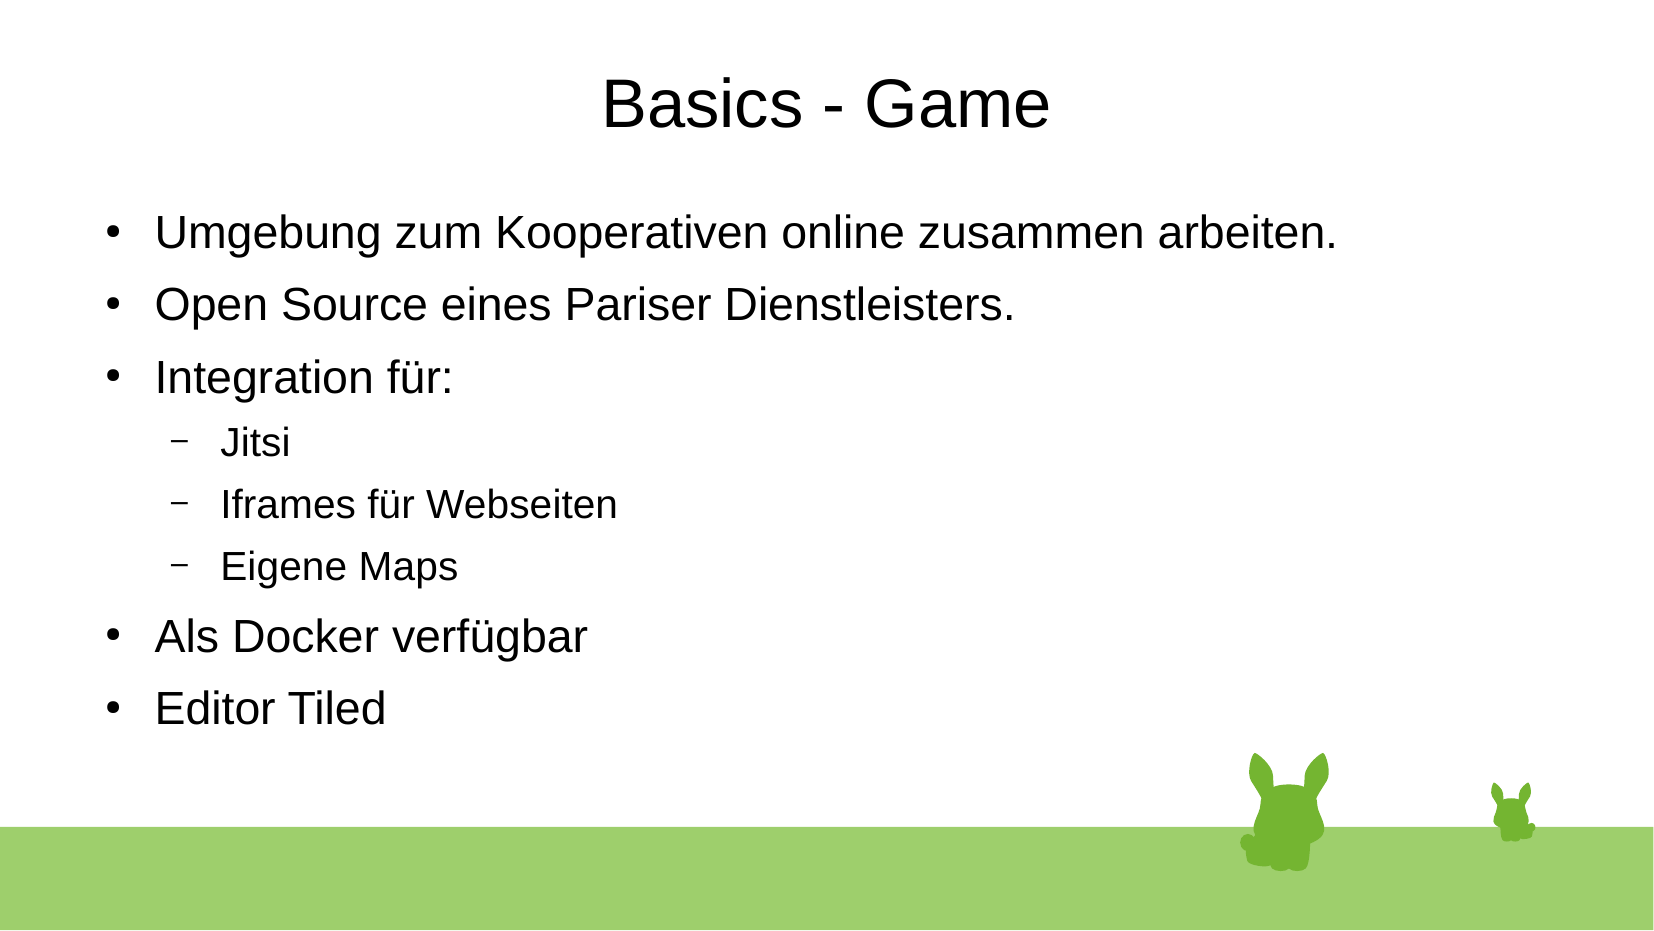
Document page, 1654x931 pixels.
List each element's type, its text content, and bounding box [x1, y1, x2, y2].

list Umgebung zum Kooperativen online zusammen arbeiten. Open Source eines Pariser Dienstleisters. Integration für: Jitsi Iframes für Webseiten Eigene Maps Als Docker verfügbar Editor Tiled [88, 206, 1565, 739]
title Basics - Game [88, 29, 1565, 178]
